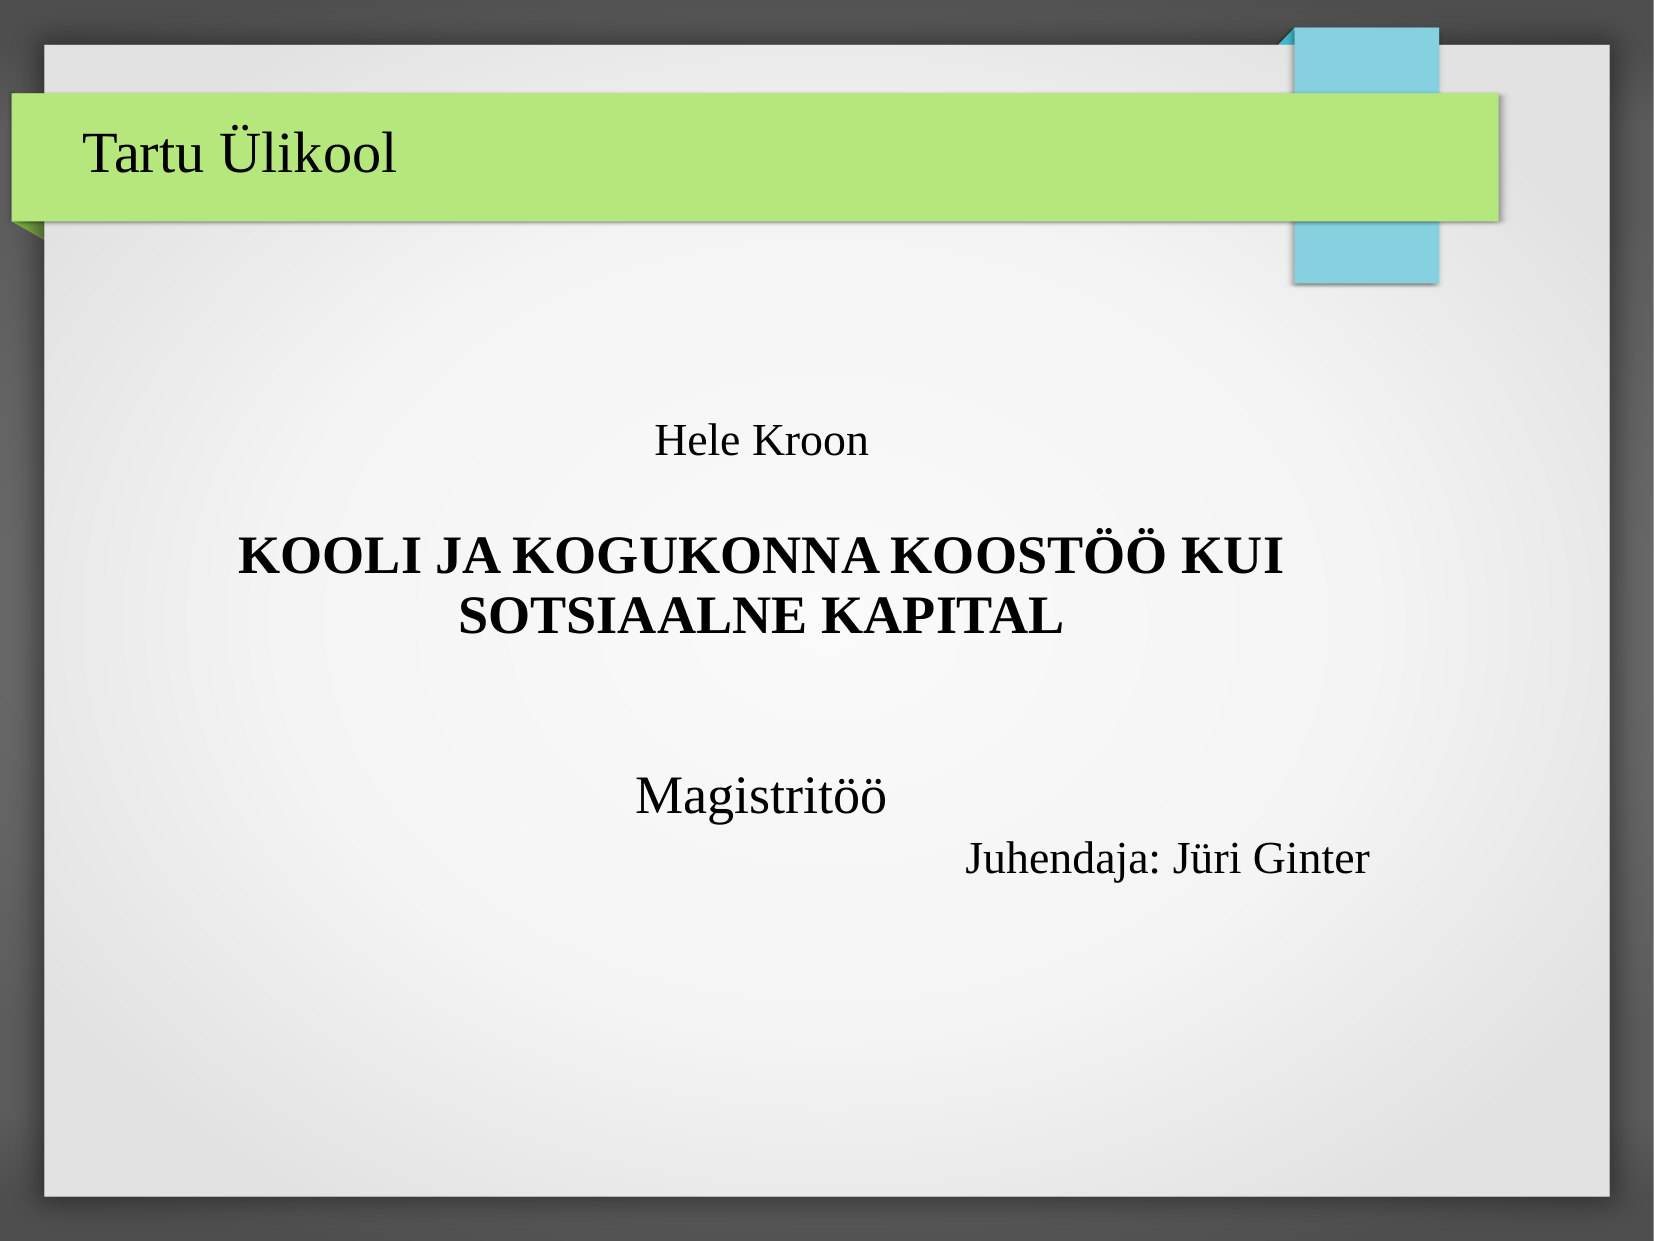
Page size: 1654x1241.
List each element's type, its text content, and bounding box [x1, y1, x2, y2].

picture [0, 0, 1654, 1241]
subtitle Hele Kroon KOOLI JA KOGUKONNA KOOSTÖÖ KUI SOTSIAALNE KAPITAL Magistritöö Juhendaja: Jüri Ginter [82, 290, 1441, 1010]
title Tartu Ülikool [82, 49, 1571, 257]
